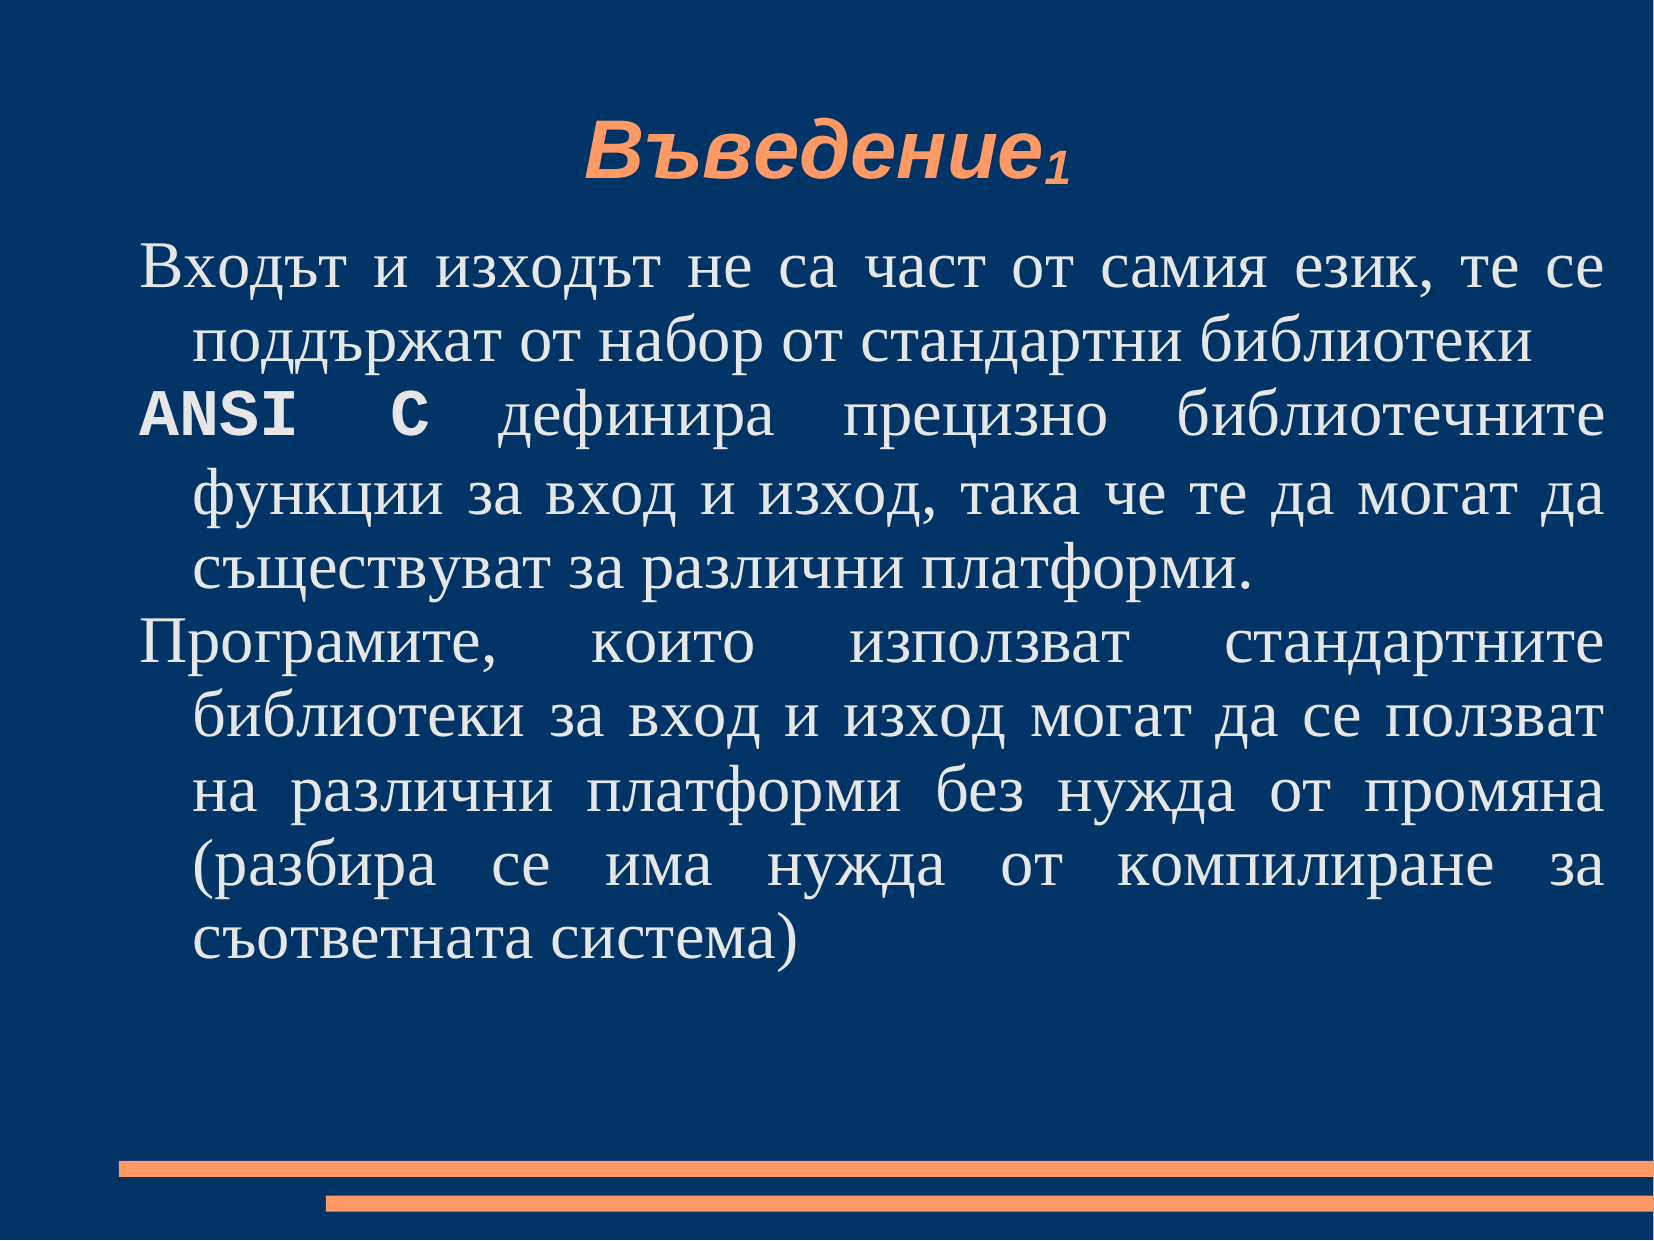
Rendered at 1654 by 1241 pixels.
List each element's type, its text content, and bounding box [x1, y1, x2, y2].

title Въведение1 [121, 46, 1534, 227]
list Входът и изходът не са част от самия език, те се поддържат от набор от стандартни библиотеки ANSI C дефинира прецизно библиотечните функции за вход и изход, така че те да могат да съществуват за различни платформи. Програмите, които използват стандартните библиотеки за вход и изход могат да се ползват на различни платформи без нужда от промяна (разбира се има нужда от компилиране за съответната система) [121, 227, 1608, 1038]
